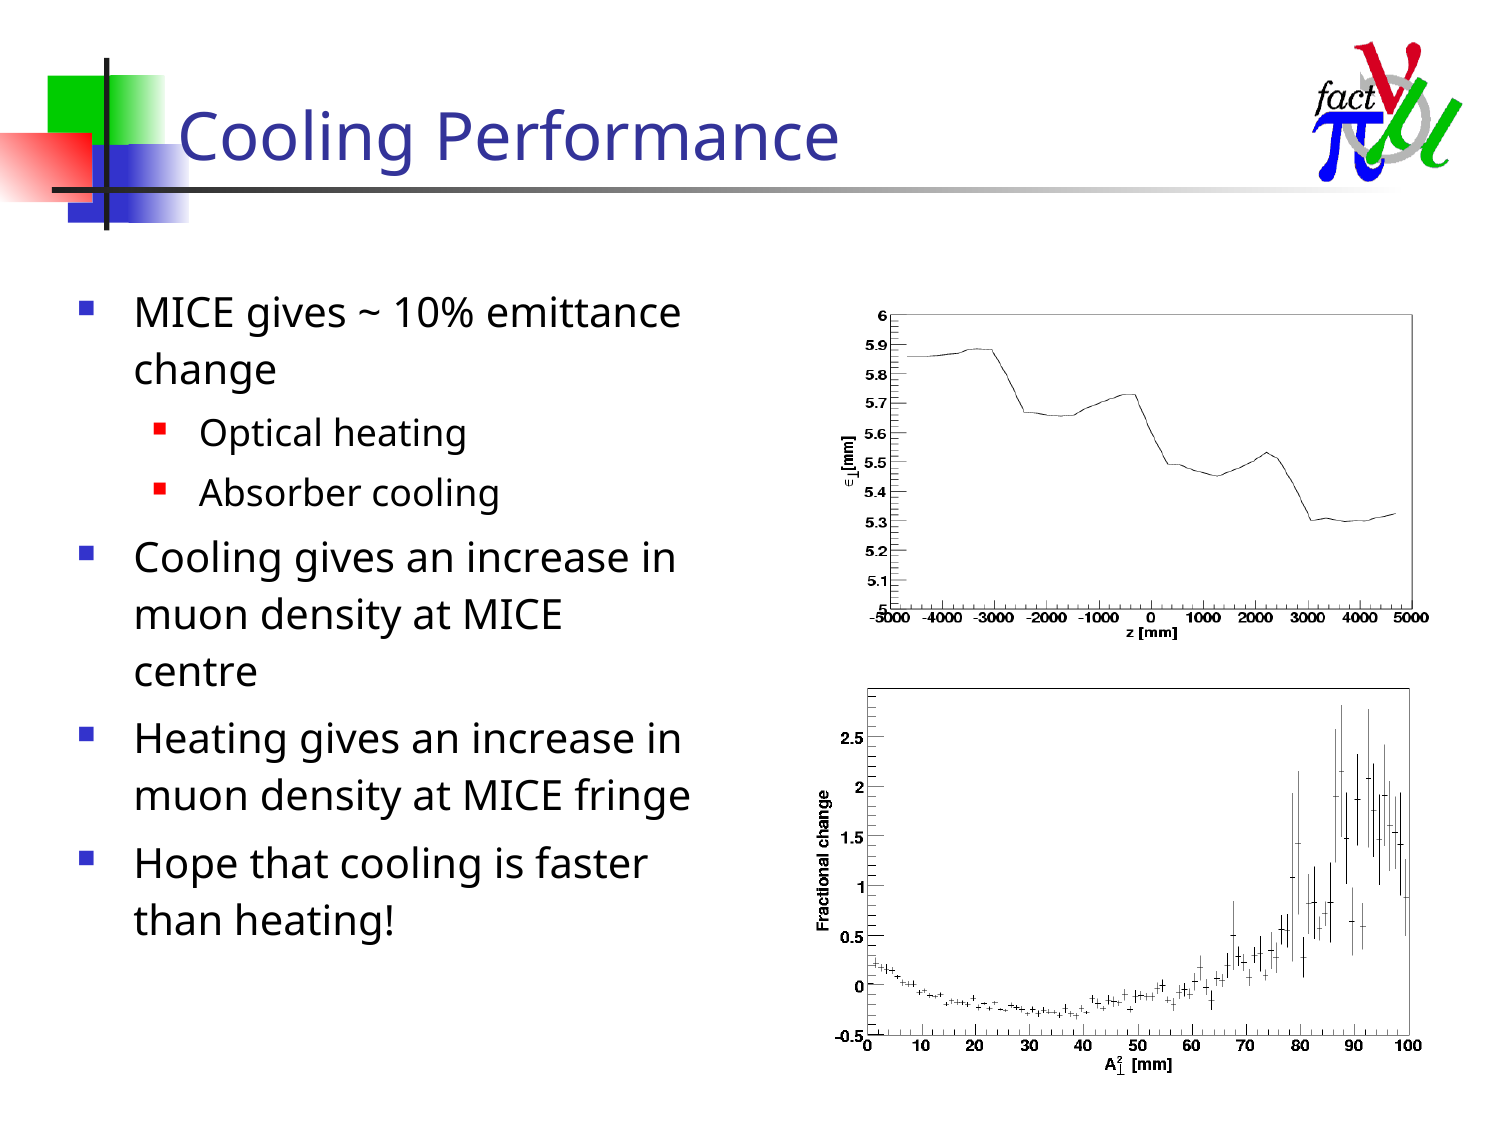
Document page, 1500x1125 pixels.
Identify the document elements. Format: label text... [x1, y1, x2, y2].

picture [1441, 41, 1463, 188]
title Cooling Performance [162, 0, 1441, 188]
picture [774, 199, 1500, 1088]
list MICE gives ~ 10% emittance change Optical heating Absorber cooling Cooling gives an increase in muon density at MICE centre Heating gives an increase in muon density at MICE fringe Hope that cooling is faster than heating! [62, 275, 713, 913]
